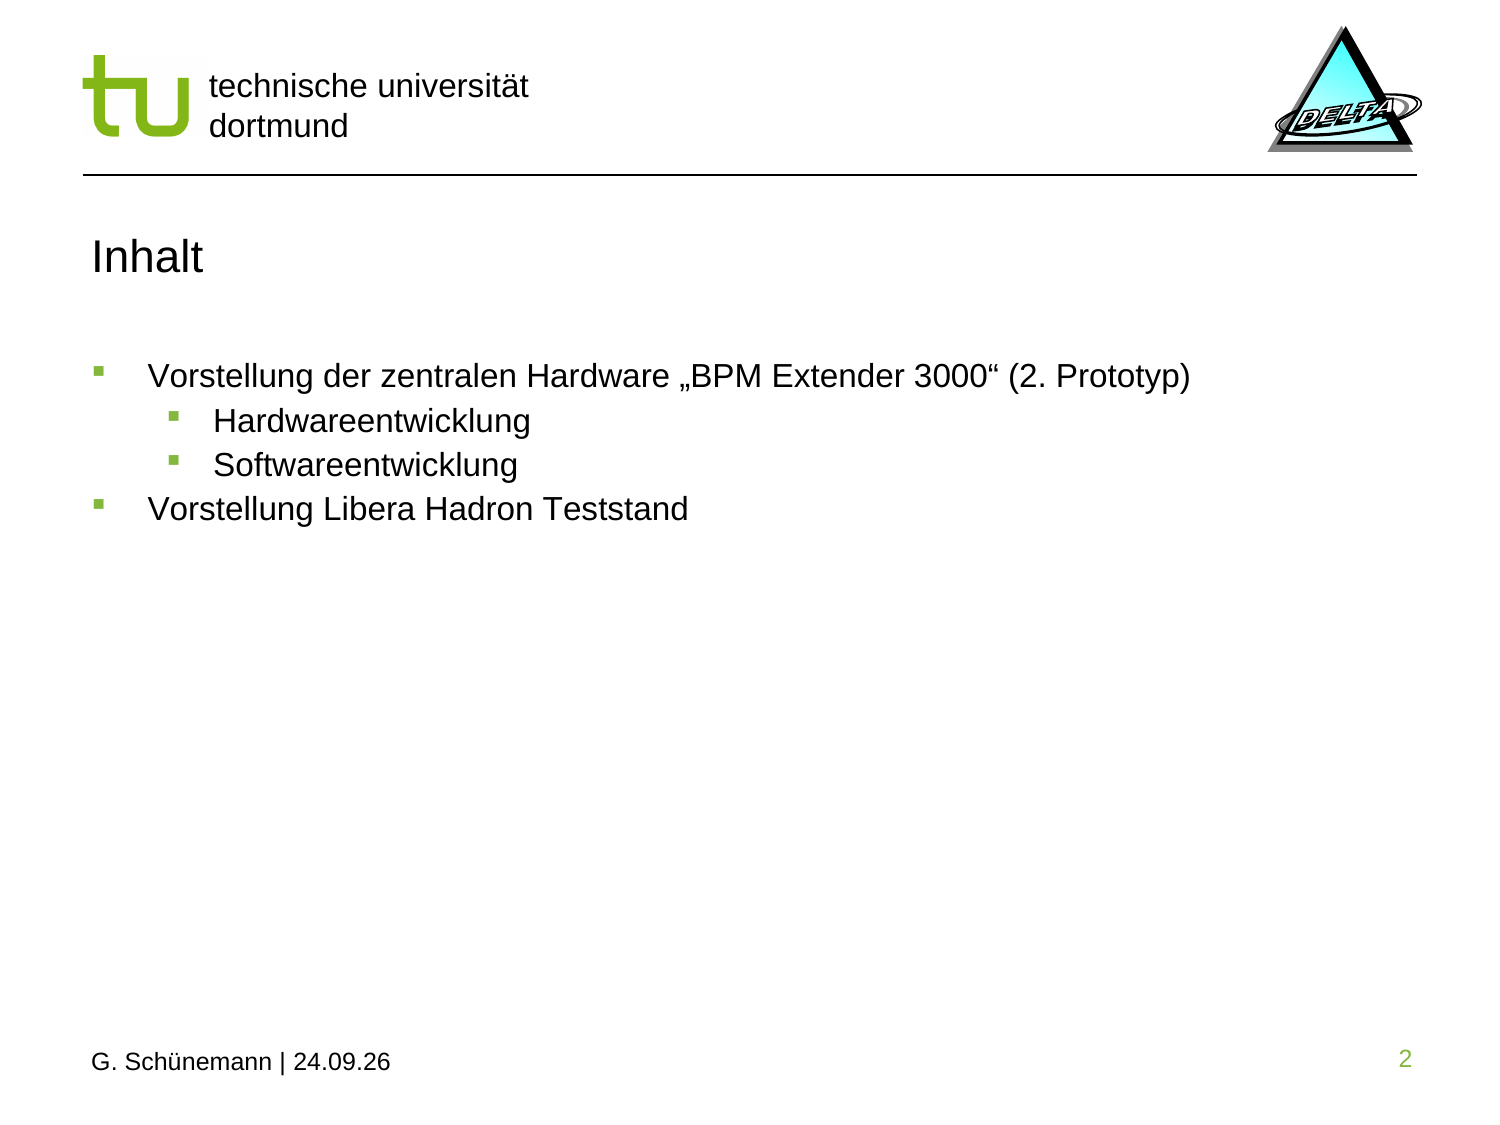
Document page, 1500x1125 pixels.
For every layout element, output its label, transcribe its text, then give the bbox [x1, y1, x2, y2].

title Inhalt [76, 174, 1411, 338]
picture [82, 55, 206, 137]
list Vorstellung der zentralen Hardware „BPM Extender 3000“ (2. Prototyp) Hardwareentwicklung Softwareentwicklung Vorstellung Libera Hadron Teststand [76, 350, 1411, 1001]
